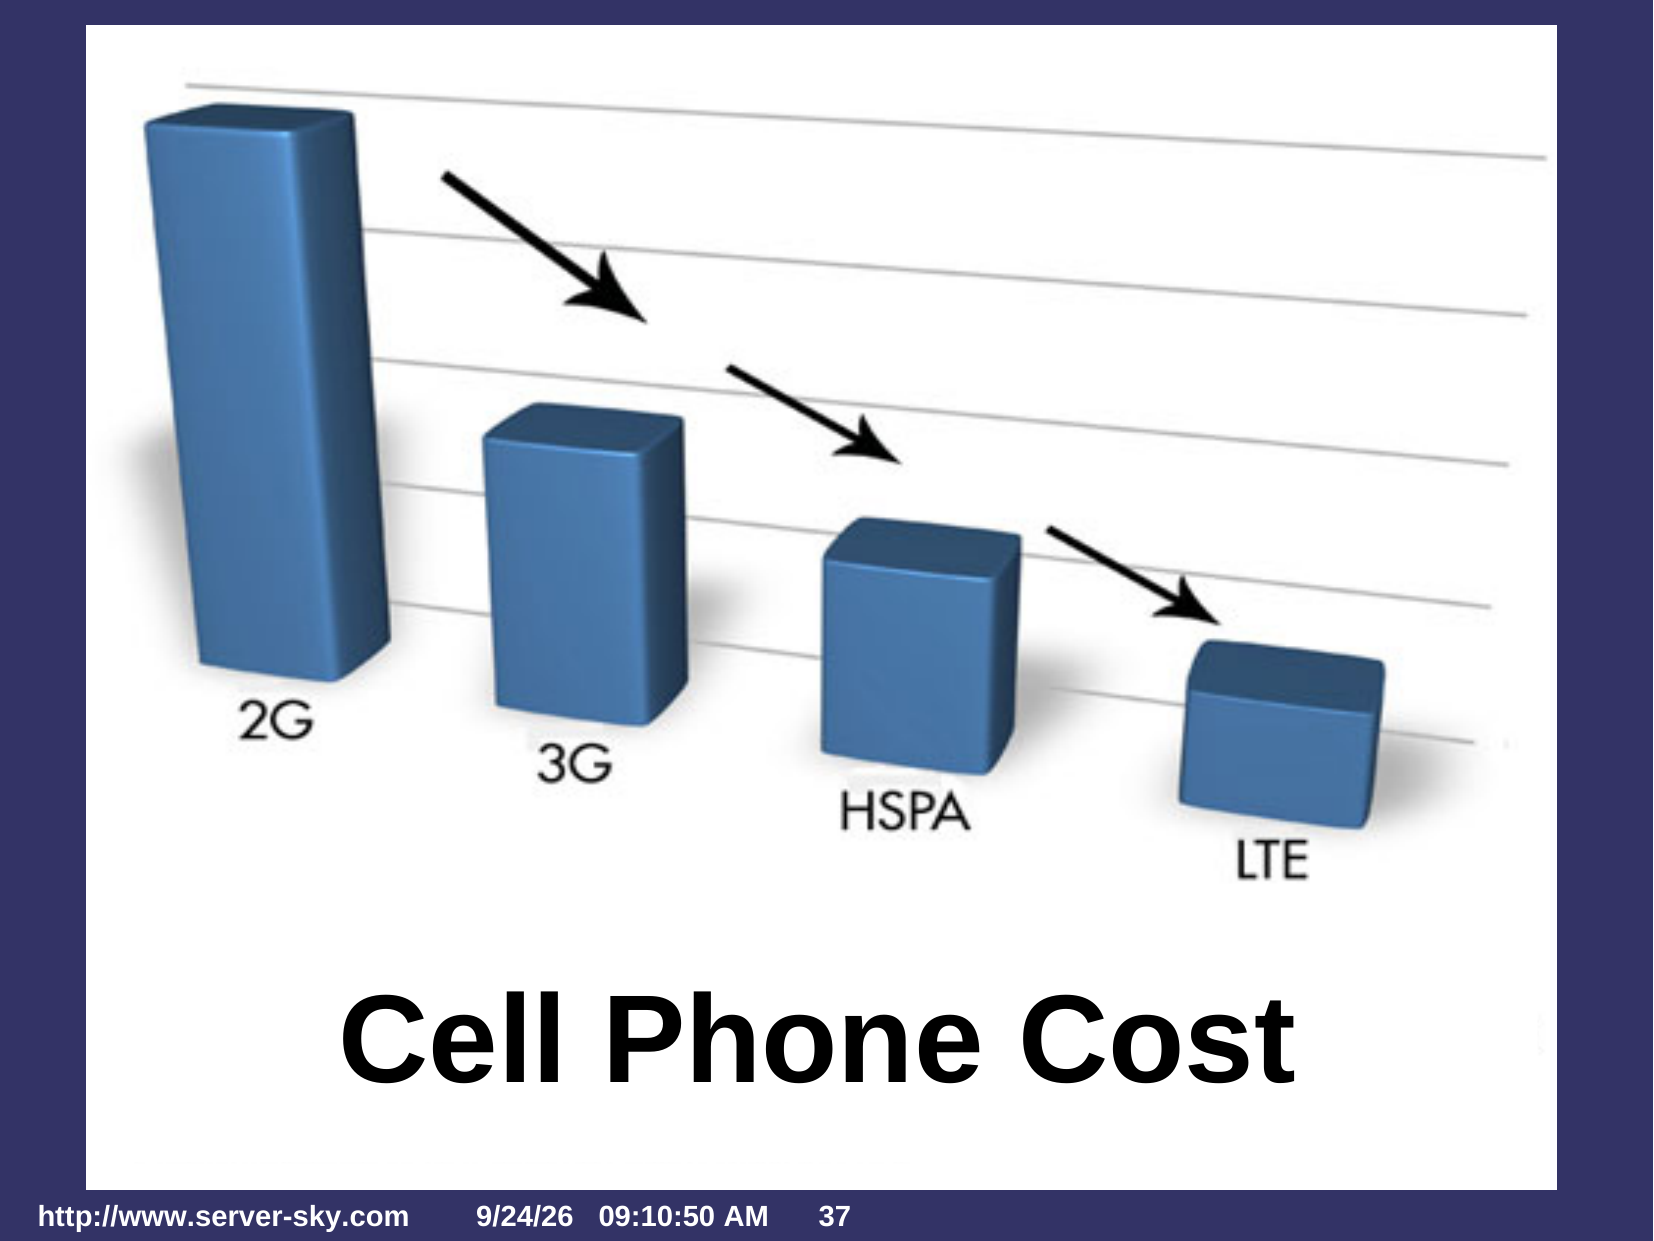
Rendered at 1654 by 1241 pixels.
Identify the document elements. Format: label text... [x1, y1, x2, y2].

picture [86, 25, 1557, 1190]
text_box Cell Phone Cost [97, 915, 1538, 1163]
